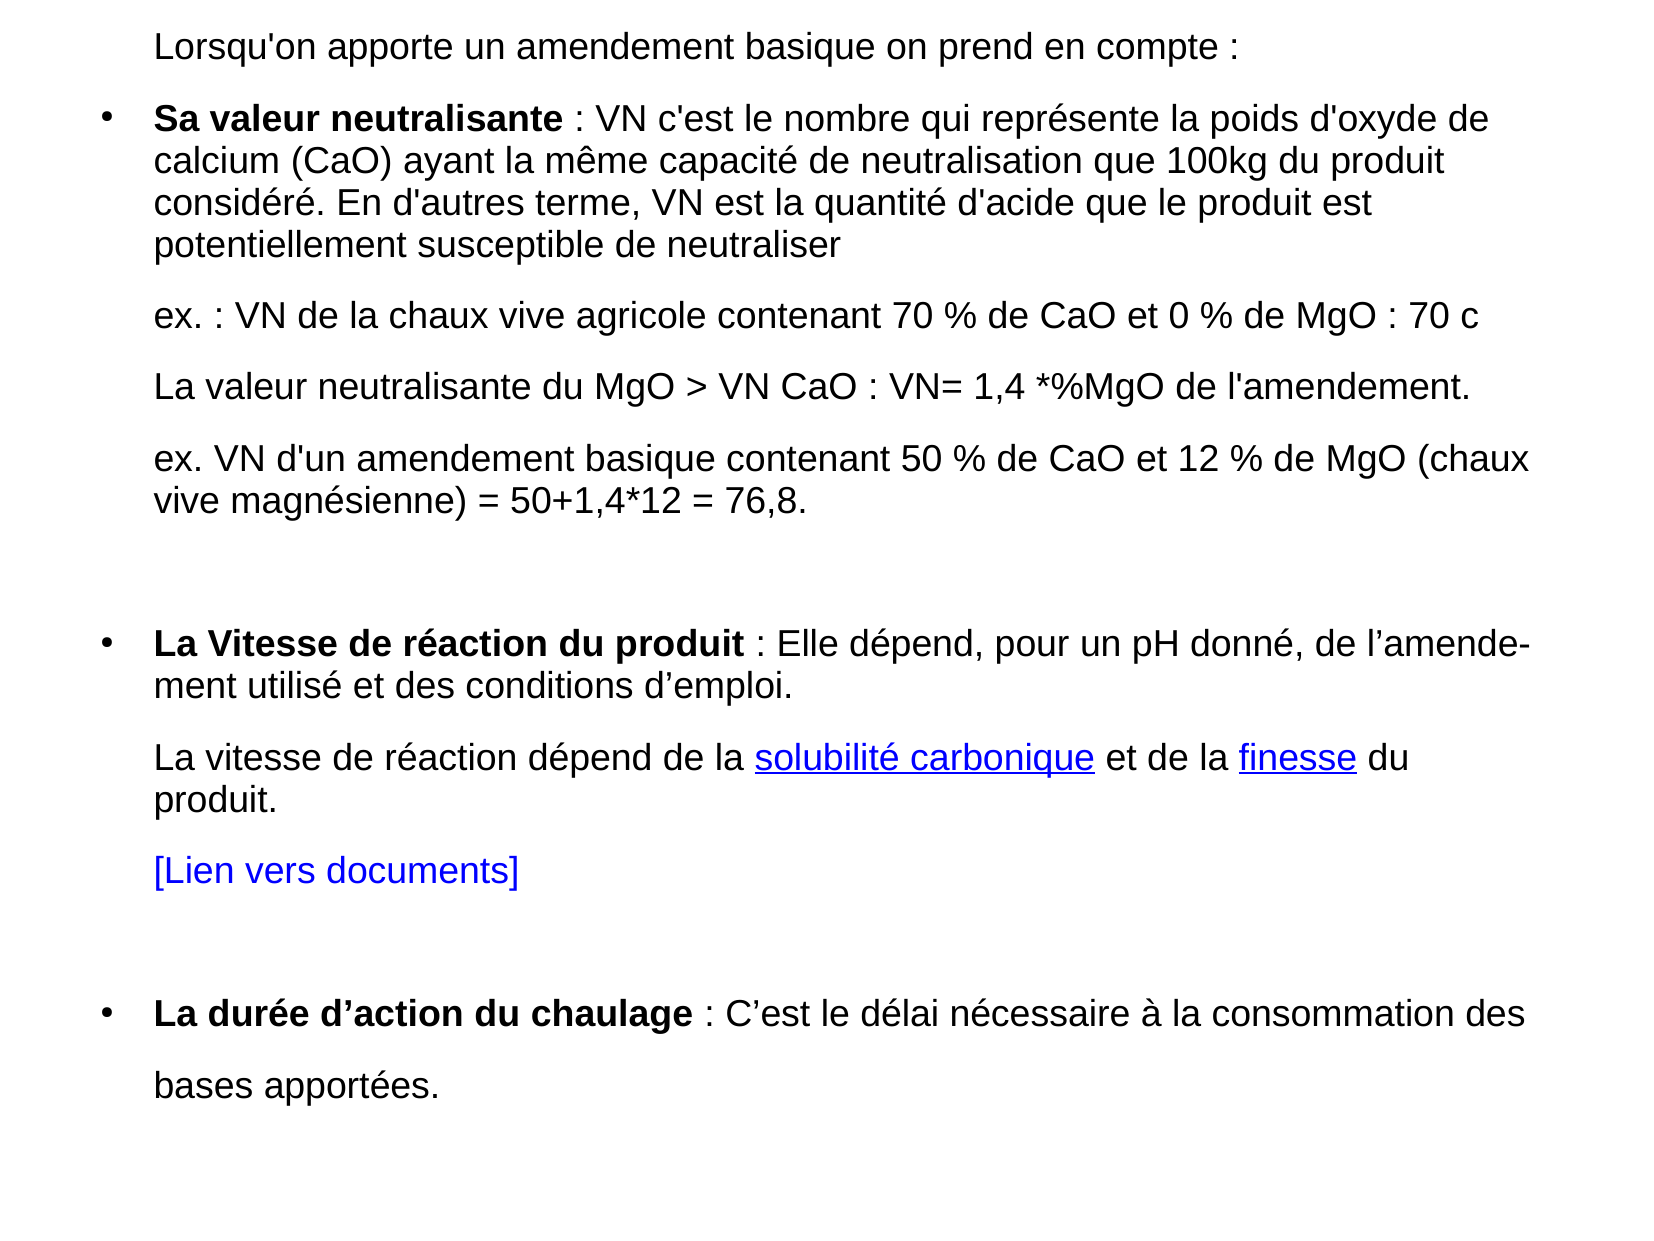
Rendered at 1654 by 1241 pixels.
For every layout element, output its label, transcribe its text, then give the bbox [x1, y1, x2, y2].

list Lorsqu'on apporte un amendement basique on prend en compte : Sa valeur neutralisante : VN c'est le nombre qui représente la poids d'oxyde de calcium (CaO) ayant la même capacité de neutralisation que 100kg du produit considéré. En d'autres terme, VN est la quantité d'acide que le produit est potentiellement susceptible de neutraliser ex. : VN de la chaux vive agricole contenant 70 % de CaO et 0 % de MgO : 70 c La valeur neutralisante du MgO > VN CaO : VN= 1,4 *%MgO de l'amendement. ex. VN d'un amendement basique contenant 50 % de CaO et 12 % de MgO (chaux vive magnésienne) = 50+1,4*12 = 76,8. La Vitesse de réaction du produit : Elle dépend, pour un pH donné, de l’amende-ment utilisé et des conditions d’emploi. La vitesse de réaction dépend de la solubilité carbonique et de la finesse du produit. [Lien vers documents] La durée d’action du chaulage : C’est le délai nécessaire à la consommation des bases apportées. [82, 25, 1538, 1184]
